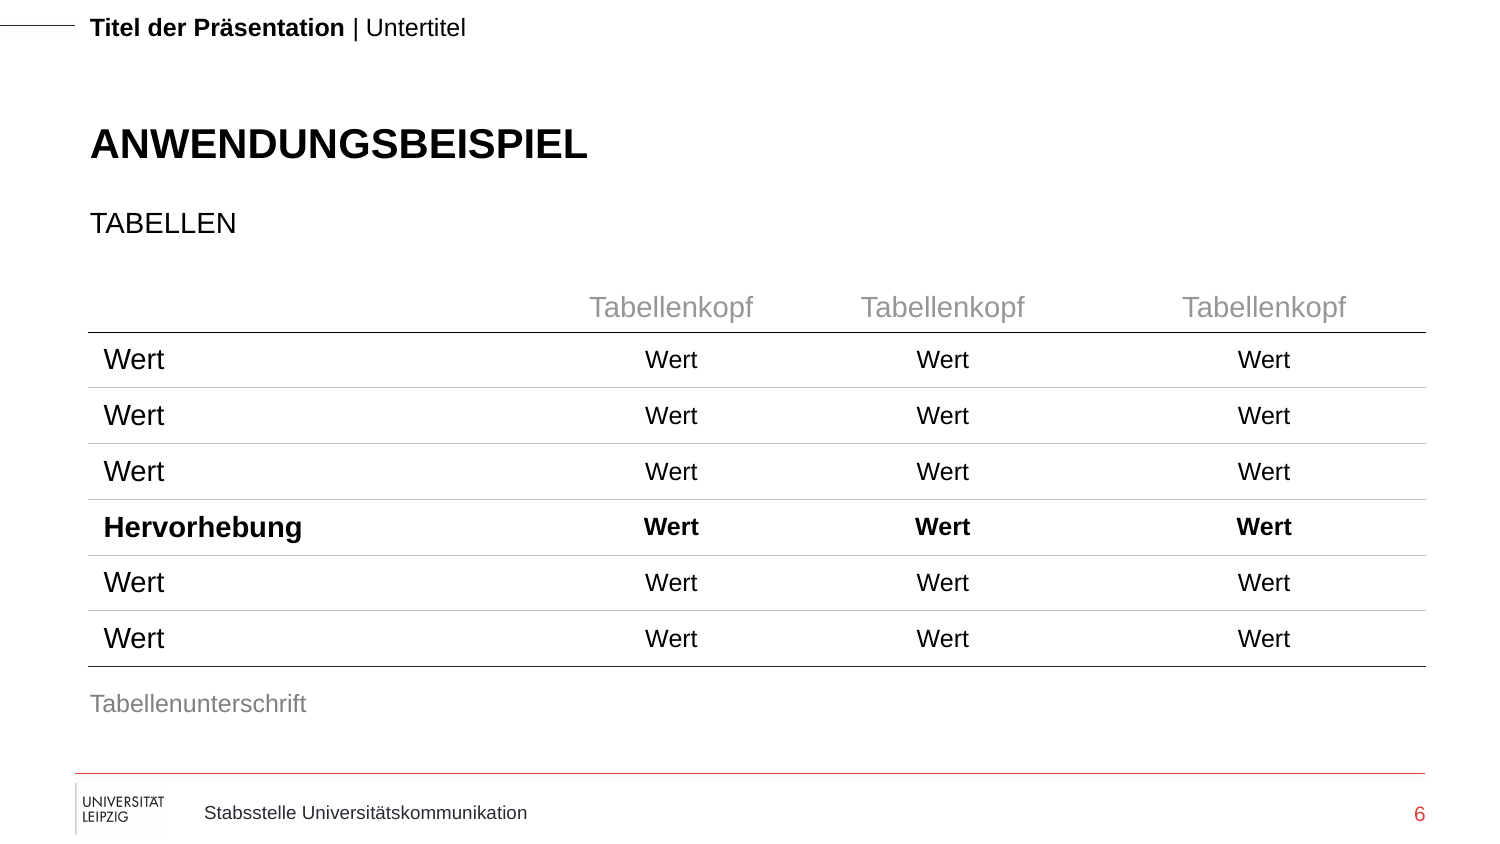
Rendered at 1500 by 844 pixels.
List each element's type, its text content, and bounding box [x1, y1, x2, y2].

table_cell Wert [89, 444, 560, 499]
table_cell Hervorhebung [89, 500, 560, 555]
table_cell Wert [1104, 388, 1424, 443]
table_cell Wert [561, 388, 781, 443]
table_cell Wert [561, 333, 781, 387]
table_cell Wert [561, 556, 781, 610]
table_cell Wert [89, 333, 560, 387]
table_cell Wert [1104, 444, 1424, 499]
table_cell Wert [561, 611, 781, 666]
table_cell Wert [561, 444, 781, 499]
table_cell Wert [783, 444, 1103, 499]
table_header Tabellenkopf [783, 283, 1103, 332]
table_header Tabellenkopf [1104, 283, 1424, 332]
table_cell Wert [561, 500, 781, 555]
table_cell Wert [783, 556, 1103, 610]
table_cell Wert [1104, 556, 1424, 610]
table_cell Wert [1104, 500, 1424, 555]
table_cell Wert [1104, 333, 1424, 387]
table_cell Wert [89, 388, 560, 443]
table_cell Wert [783, 388, 1103, 443]
table_header [89, 283, 560, 332]
table_cell Wert [89, 611, 560, 666]
table_cell Wert [783, 500, 1103, 555]
table_cell Wert [783, 333, 1103, 387]
table_cell Wert [1104, 611, 1424, 666]
list Tabellenunterschrift [75, 680, 1425, 771]
table_header Tabellenkopf [561, 283, 781, 332]
table_cell Wert [89, 556, 560, 610]
picture [75, 782, 165, 836]
list TABELLEN [75, 187, 1425, 247]
title Anwendungsbeispiel [75, 50, 1425, 175]
slide_number <number> [1303, 800, 1426, 834]
table_cell Wert [783, 611, 1103, 666]
